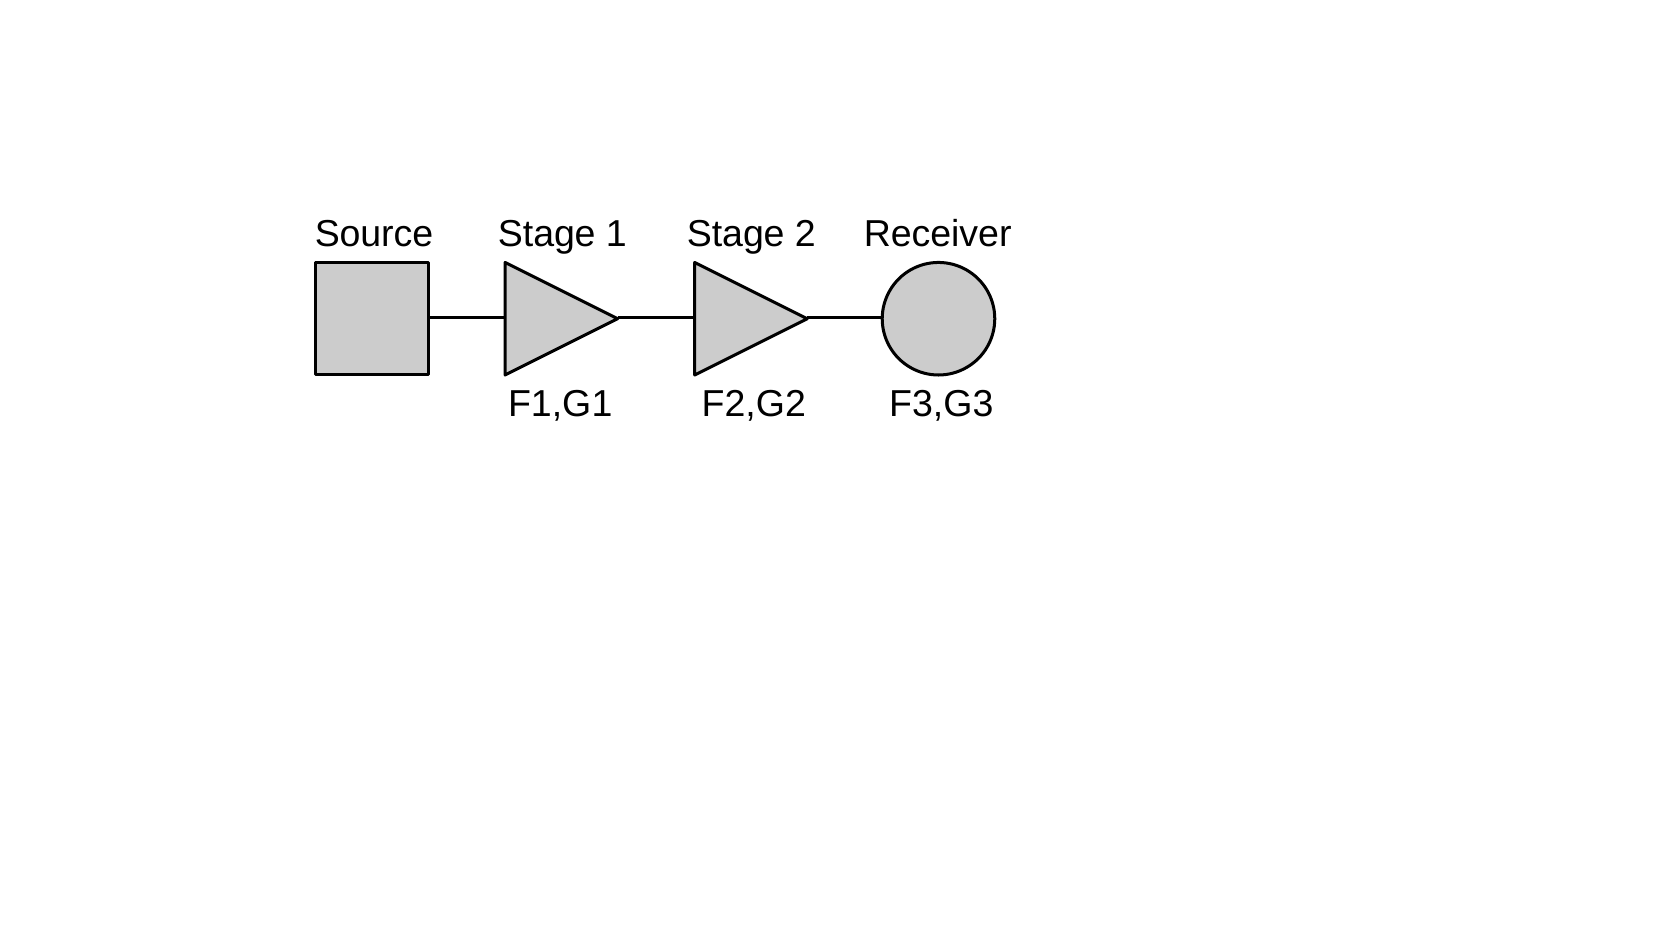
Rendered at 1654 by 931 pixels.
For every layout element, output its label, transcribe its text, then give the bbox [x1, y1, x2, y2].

text_box F1,G1 [493, 375, 628, 432]
text_box [315, 263, 429, 375]
text_box F3,G3 [874, 375, 1009, 432]
text_box [694, 263, 807, 376]
text_box Source [300, 205, 449, 263]
text_box Stage 1 [483, 205, 642, 263]
text_box Receiver [849, 205, 1027, 263]
text_box [505, 263, 618, 375]
text_box [882, 263, 995, 376]
text_box F2,G2 [686, 375, 821, 432]
text_box Stage 2 [672, 205, 831, 263]
